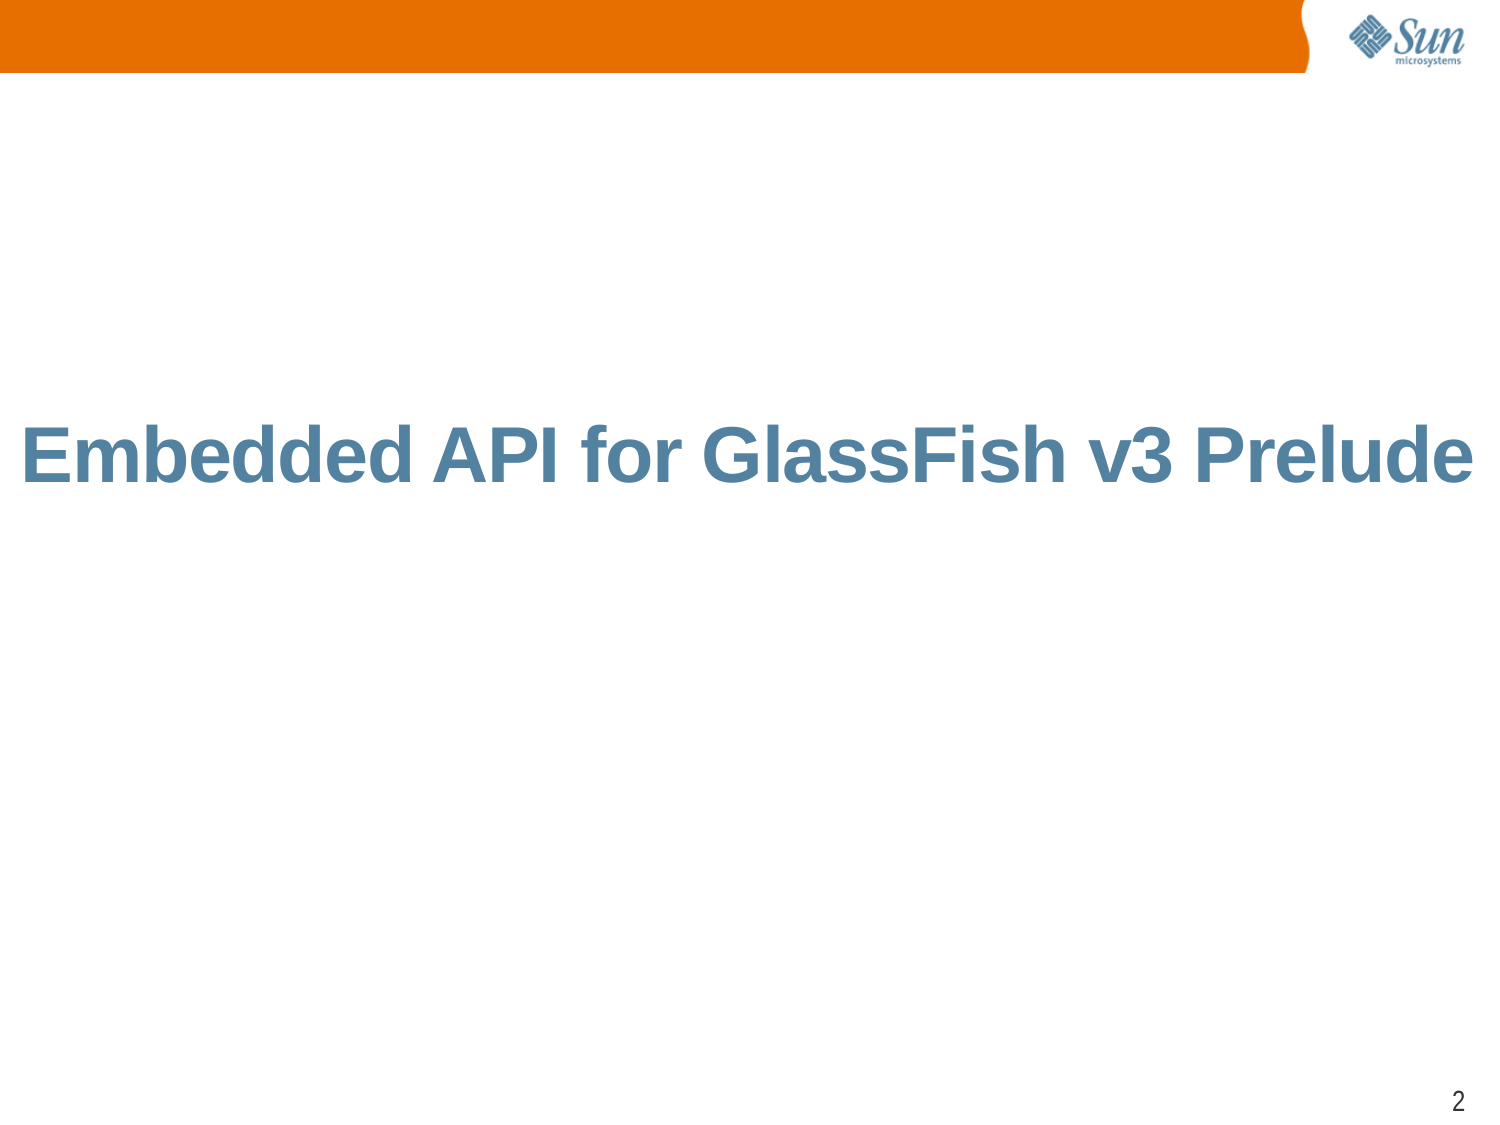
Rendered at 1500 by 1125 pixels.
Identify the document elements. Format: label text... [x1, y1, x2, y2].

picture [0, 0, 1500, 73]
title Embedded API for GlassFish v3 Prelude [20, 419, 1484, 524]
